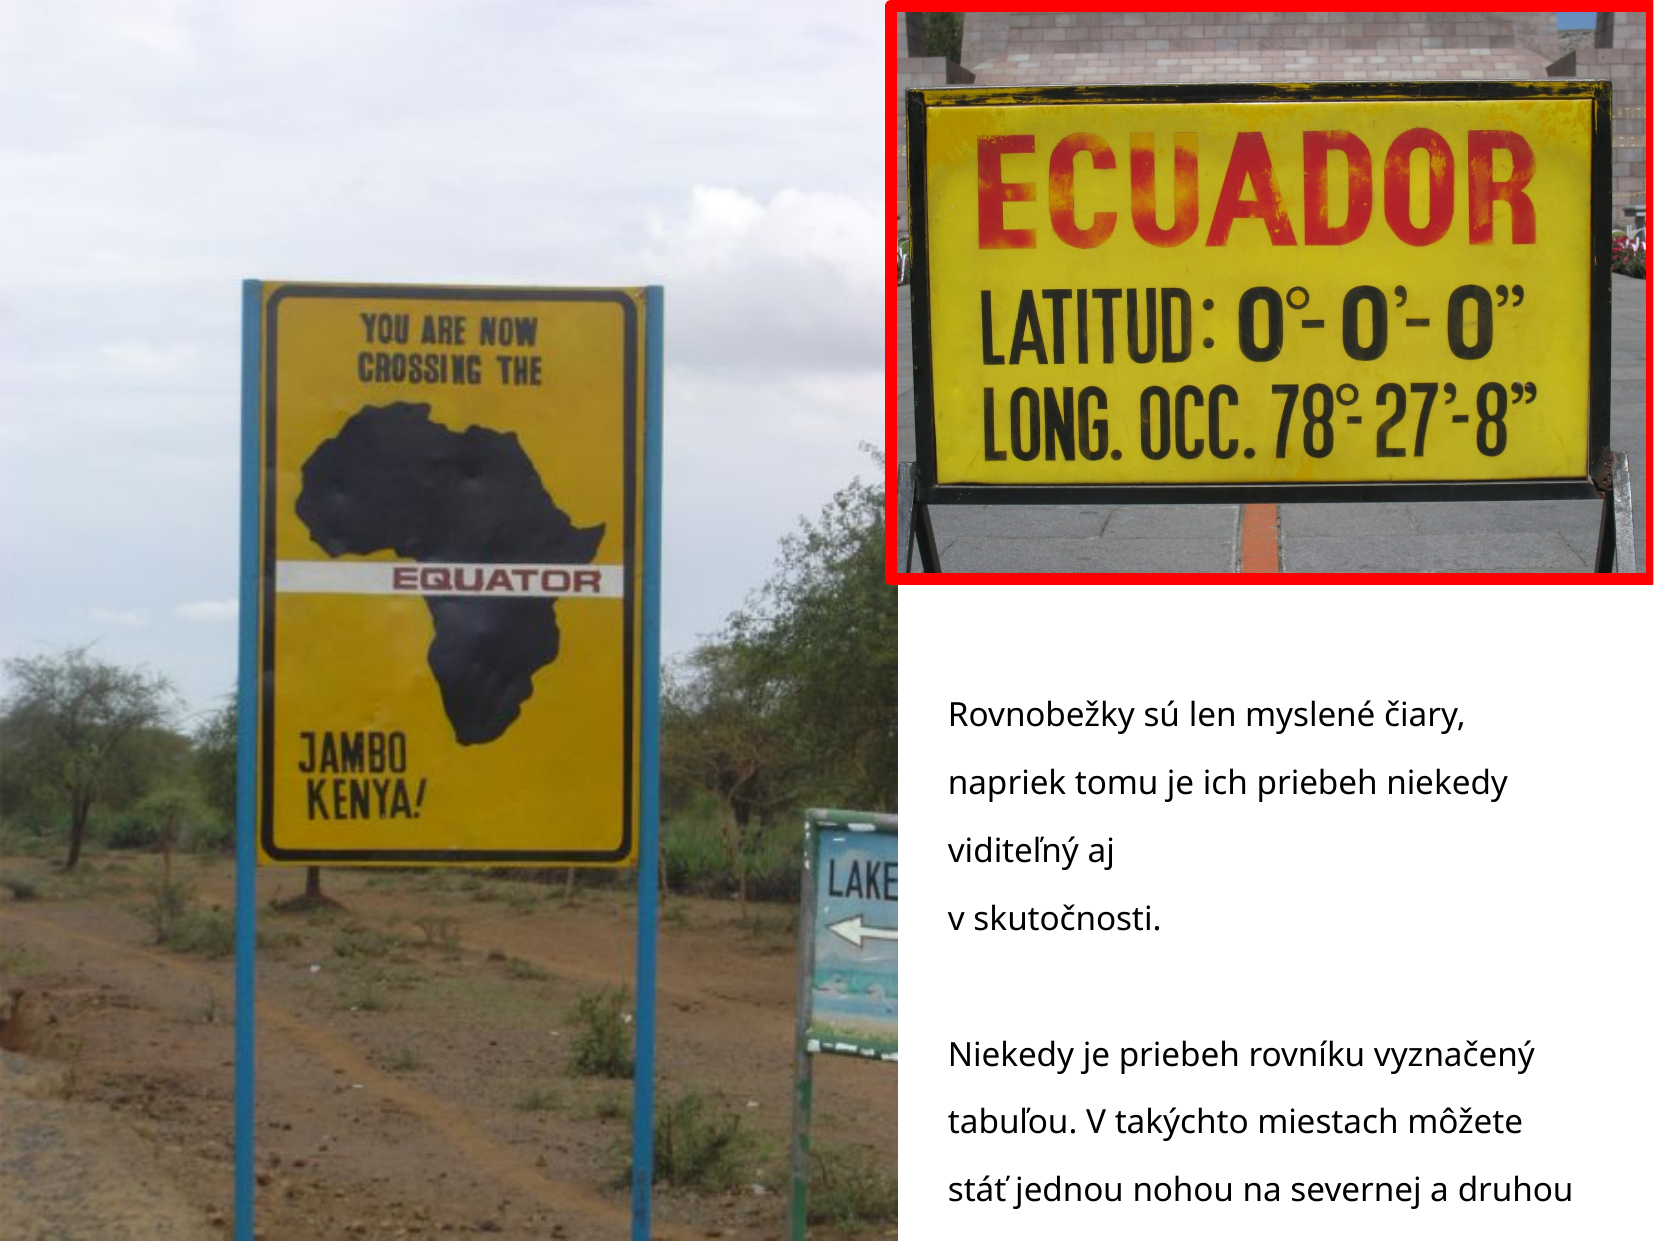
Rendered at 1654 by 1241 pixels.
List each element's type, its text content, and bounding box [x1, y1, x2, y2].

picture [0, 0, 898, 1241]
text_box Rovnobežky sú len myslené čiary, napriek tomu je ich priebeh niekedy viditeľný aj v skutočnosti. Niekedy je priebeh rovníku vyznačený tabuľou. V takýchto miestach môžete stáť jednou nohou na severnej a druhou na južnej pologuli. [933, 661, 1607, 1120]
picture [897, 11, 1646, 574]
